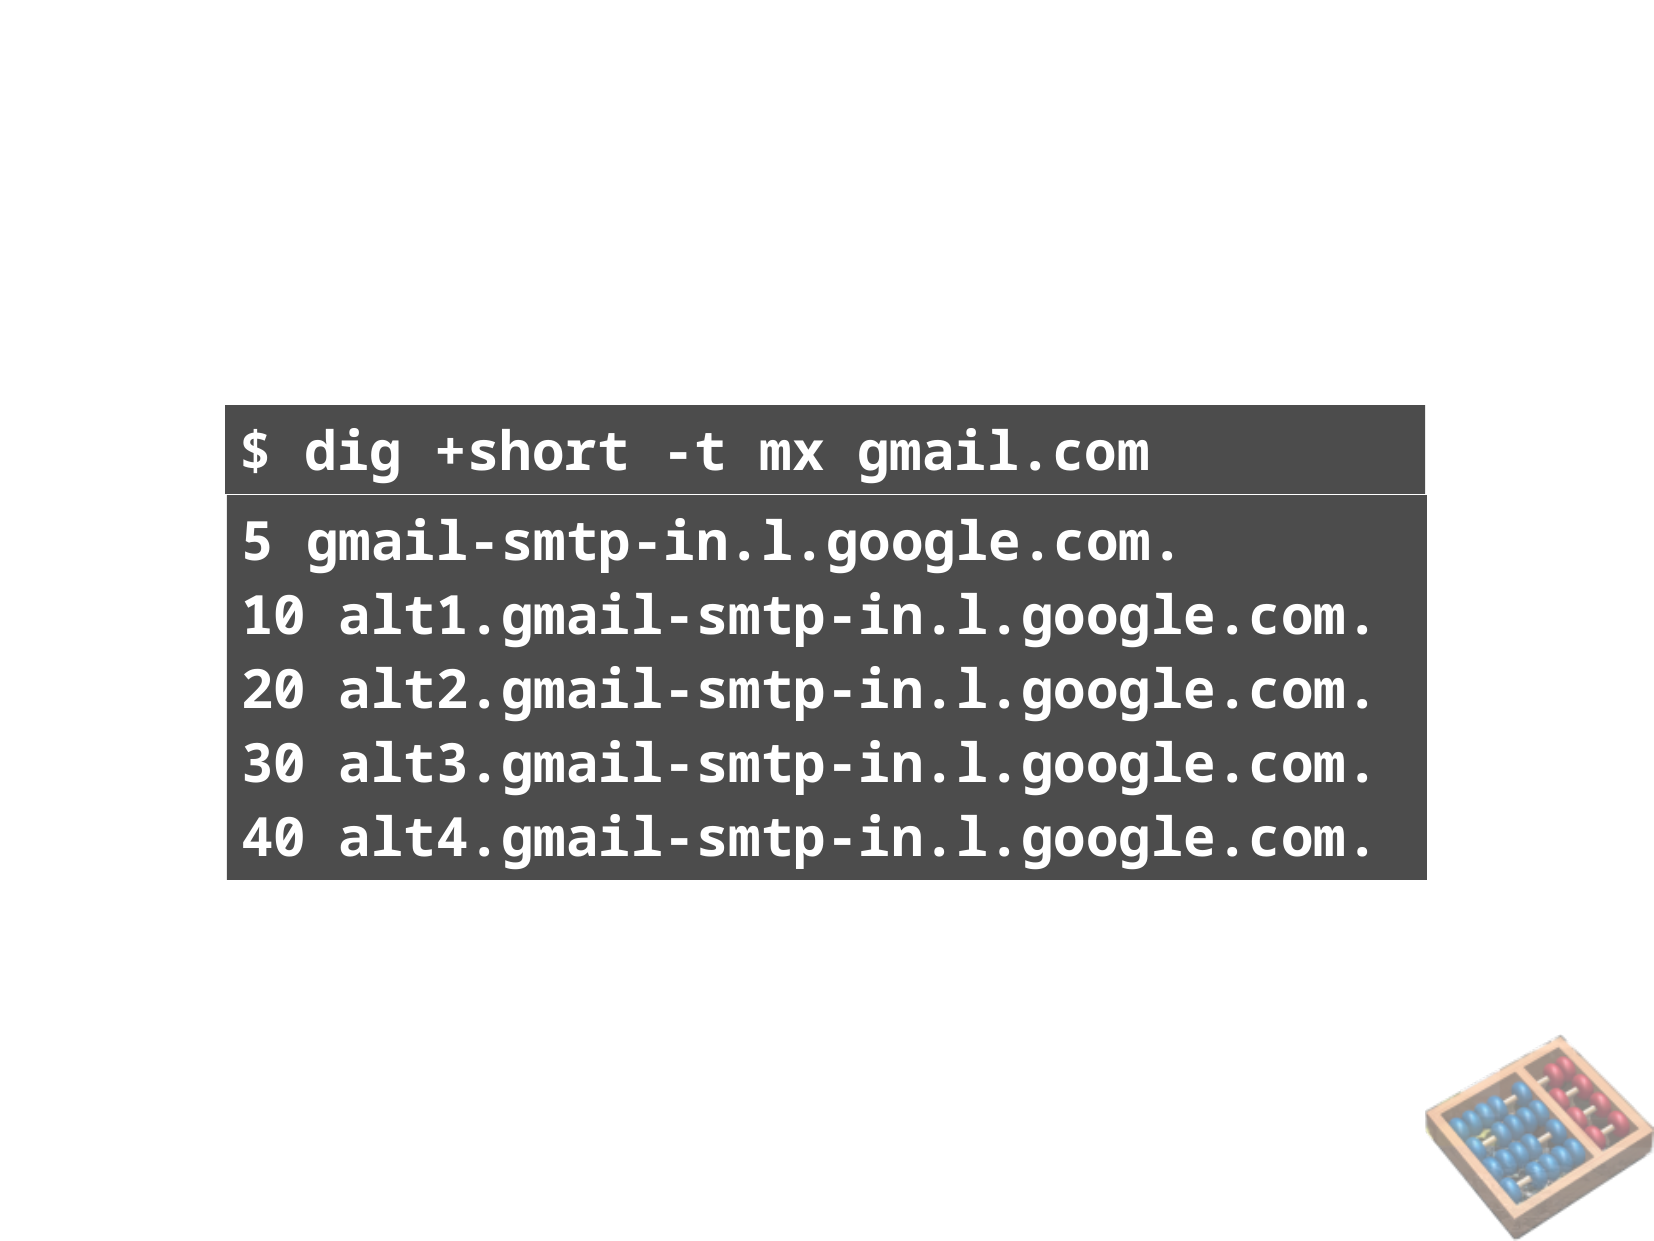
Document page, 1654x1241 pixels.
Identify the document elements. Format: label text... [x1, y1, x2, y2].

text_box 5 gmail-smtp-in.l.google.com. 10 alt1.gmail-smtp-in.l.google.com. 20 alt2.gmail-smtp-in.l.google.com. 30 alt3.gmail-smtp-in.l.google.com. 40 alt4.gmail-smtp-in.l.google.com. [226, 495, 1427, 833]
text_box $ dig +short -t mx gmail.com [225, 405, 1426, 485]
